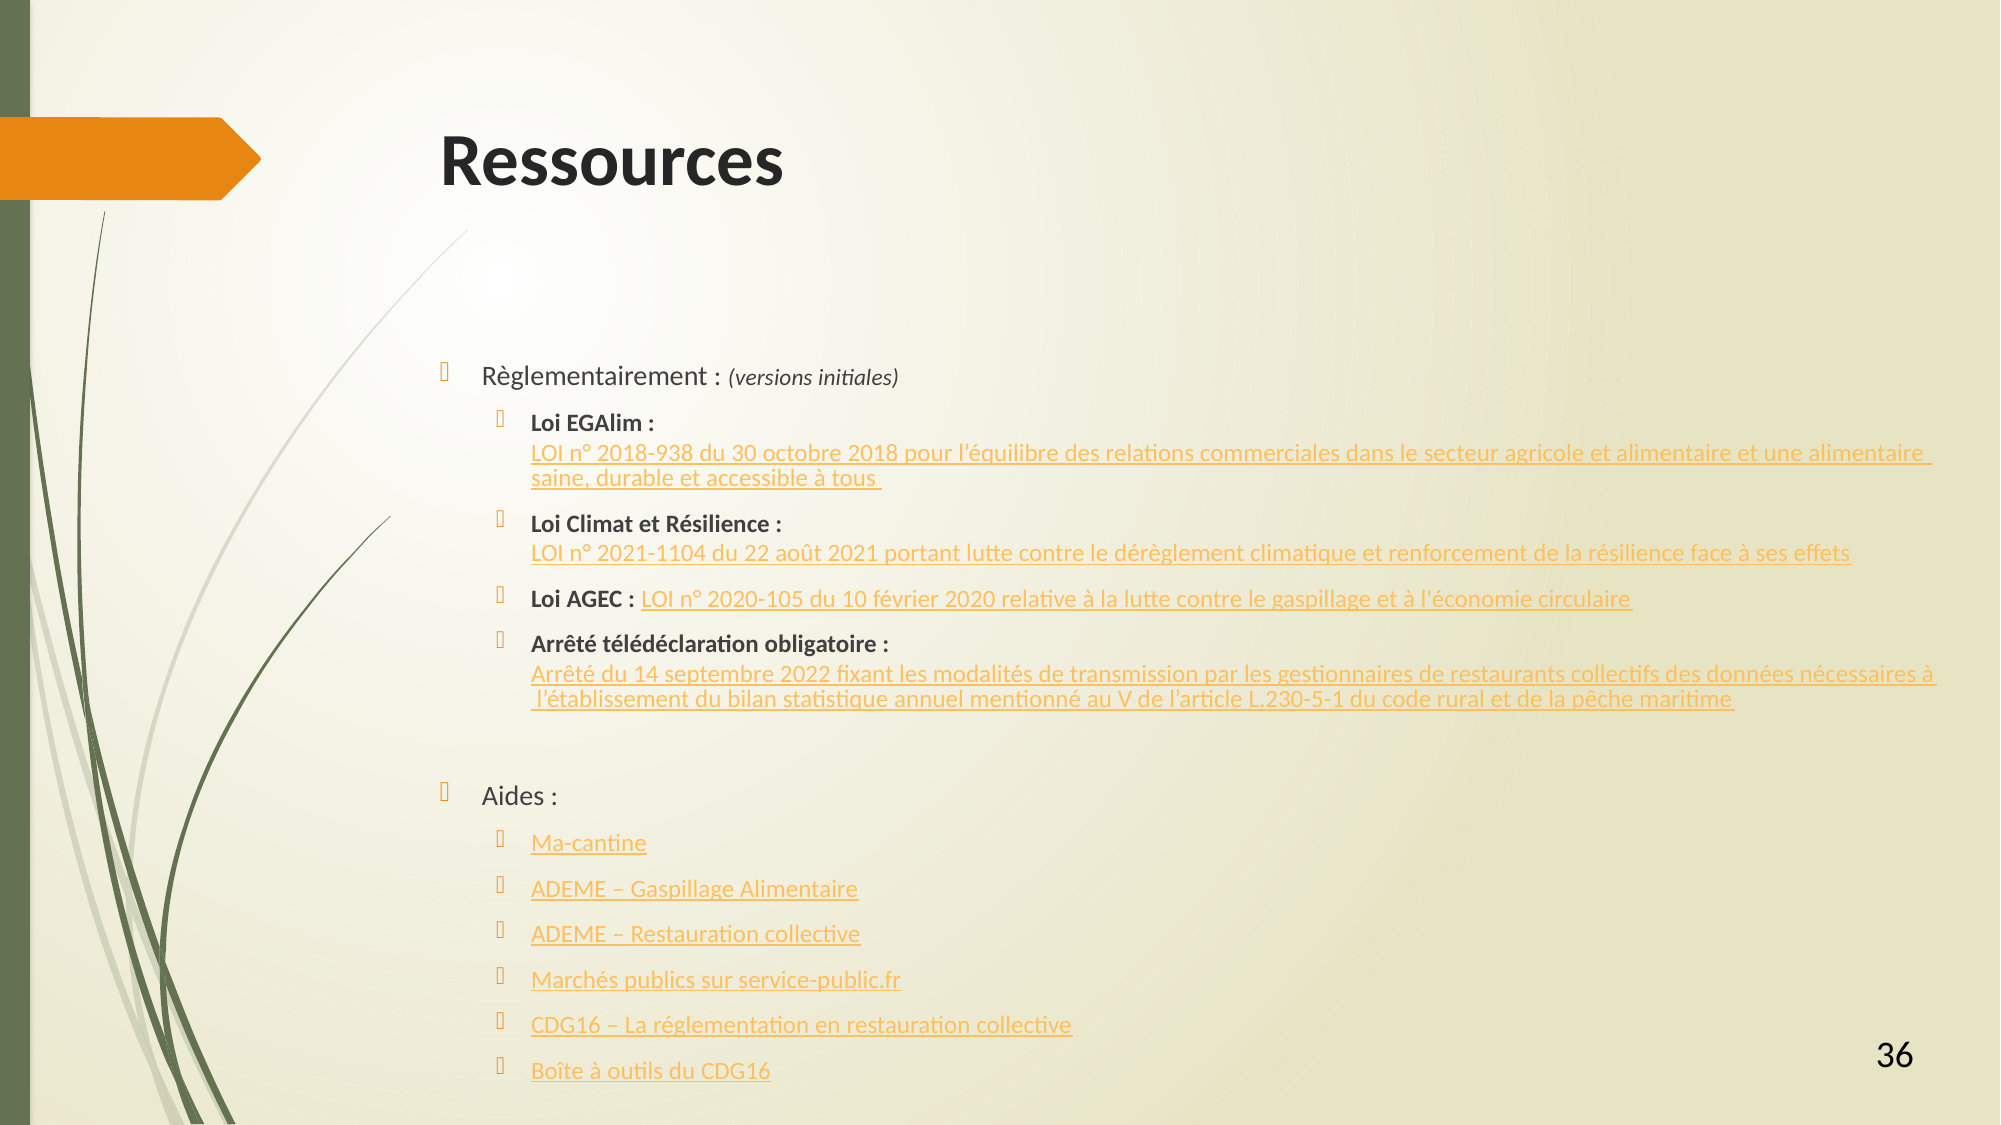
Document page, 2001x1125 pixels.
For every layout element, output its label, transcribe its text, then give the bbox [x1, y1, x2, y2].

list Règlementairement : (versions initiales) Loi EGAlim : LOI n° 2018-938 du 30 octobre 2018 pour l’équilibre des relations commerciales dans le secteur agricole et alimentaire et une alimentaire saine, durable et accessible à tous Loi Climat et Résilience : LOI n° 2021-1104 du 22 août 2021 portant lutte contre le dérèglement climatique et renforcement de la résilience face à ses effets Loi AGEC : LOI n° 2020-105 du 10 février 2020 relative à la lutte contre le gaspillage et à l'économie circulaire Arrêté télédéclaration obligatoire : Arrêté du 14 septembre 2022 fixant les modalités de transmission par les gestionnaires de restaurants collectifs des données nécessaires à l’établissement du bilan statistique annuel mentionné au V de l’article L.230-5-1 du code rural et de la pêche maritime Aides : Ma-cantine ADEME – Gaspillage Alimentaire ADEME – Restauration collective Marchés publics sur service-public.fr CDG16 – La réglementation en restauration collective Boîte à outils du CDG16 [424, 350, 1957, 1046]
text_box <numéro> [1861, 1022, 1958, 1083]
title Ressources [425, 102, 1888, 313]
